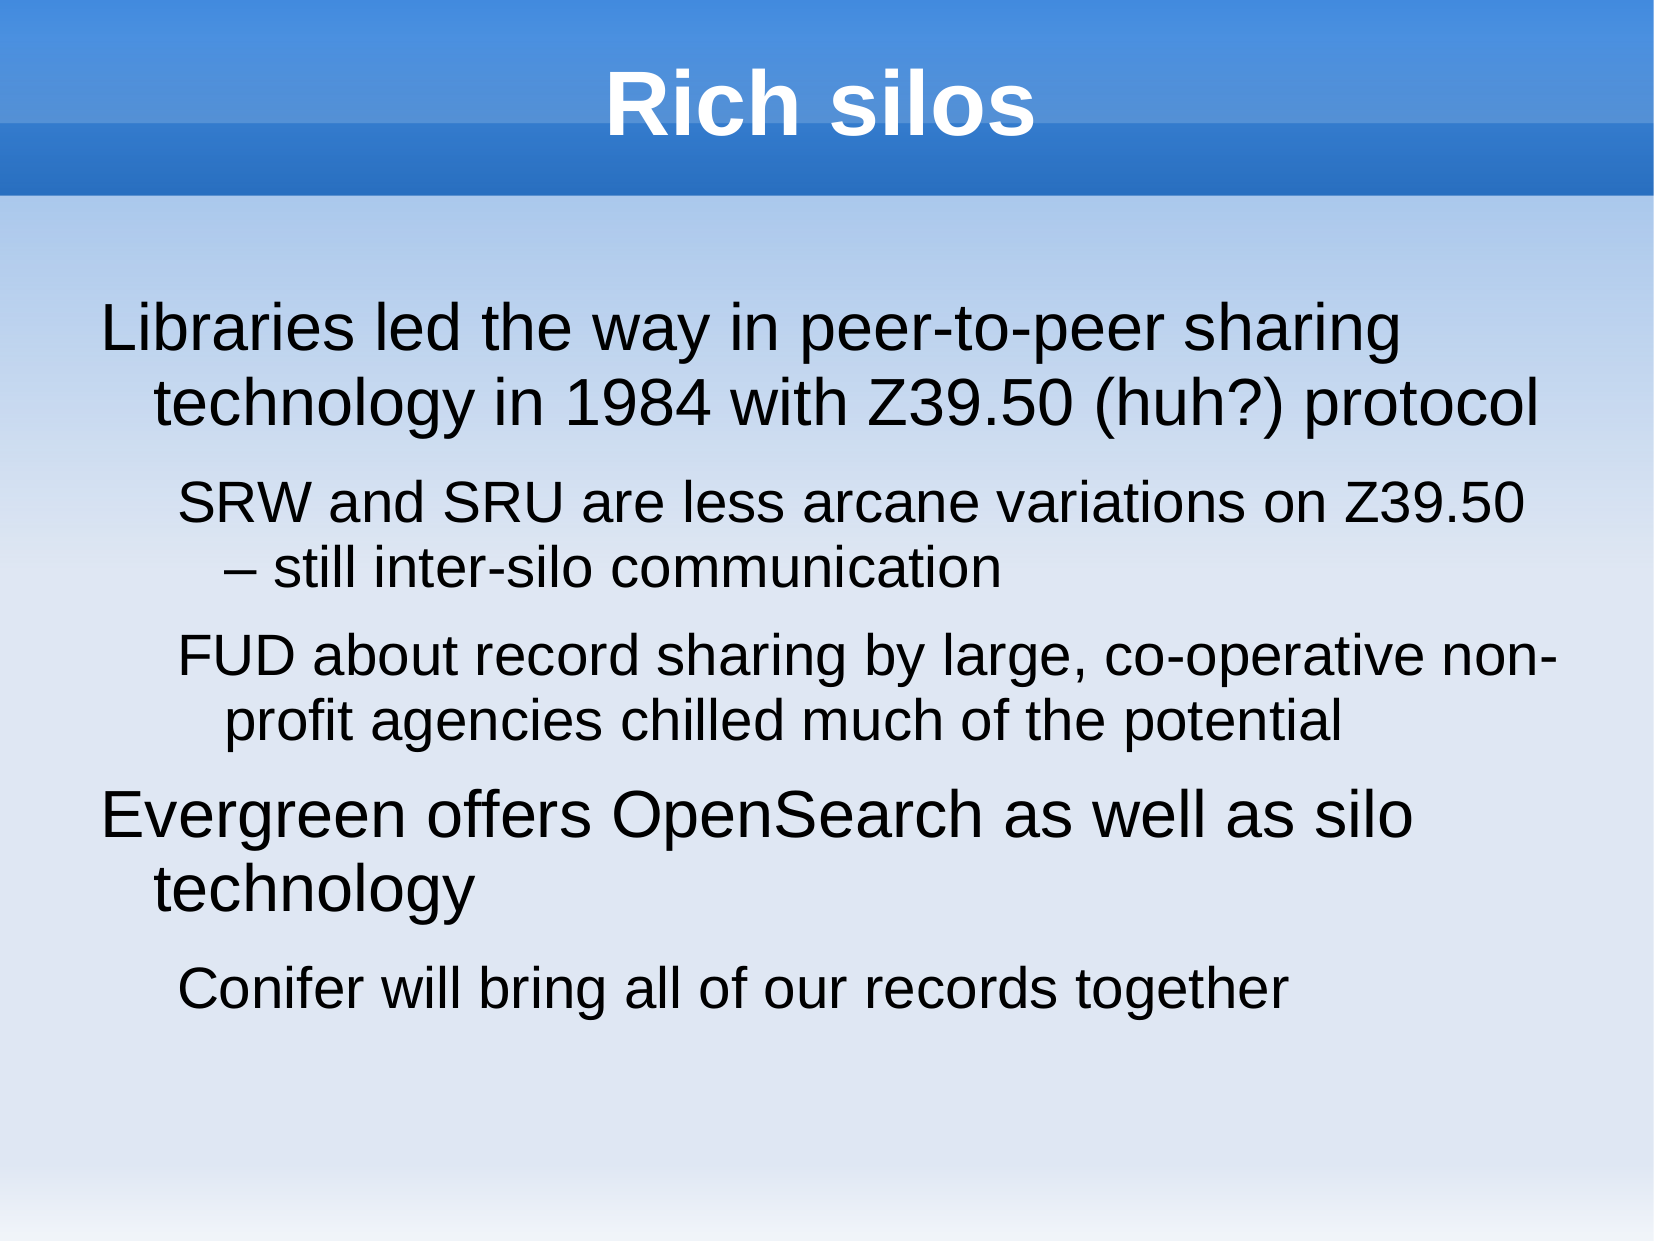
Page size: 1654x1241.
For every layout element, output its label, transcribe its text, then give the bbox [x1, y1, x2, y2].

title Rich silos [76, 0, 1565, 208]
list Libraries led the way in peer-to-peer sharing technology in 1984 with Z39.50 (huh?) protocol SRW and SRU are less arcane variations on Z39.50 – still inter-silo communication FUD about record sharing by large, co-operative non-profit agencies chilled much of the potential Evergreen offers OpenSearch as well as silo technology Conifer will bring all of our records together [82, 290, 1571, 1094]
picture [0, 0, 1654, 1241]
